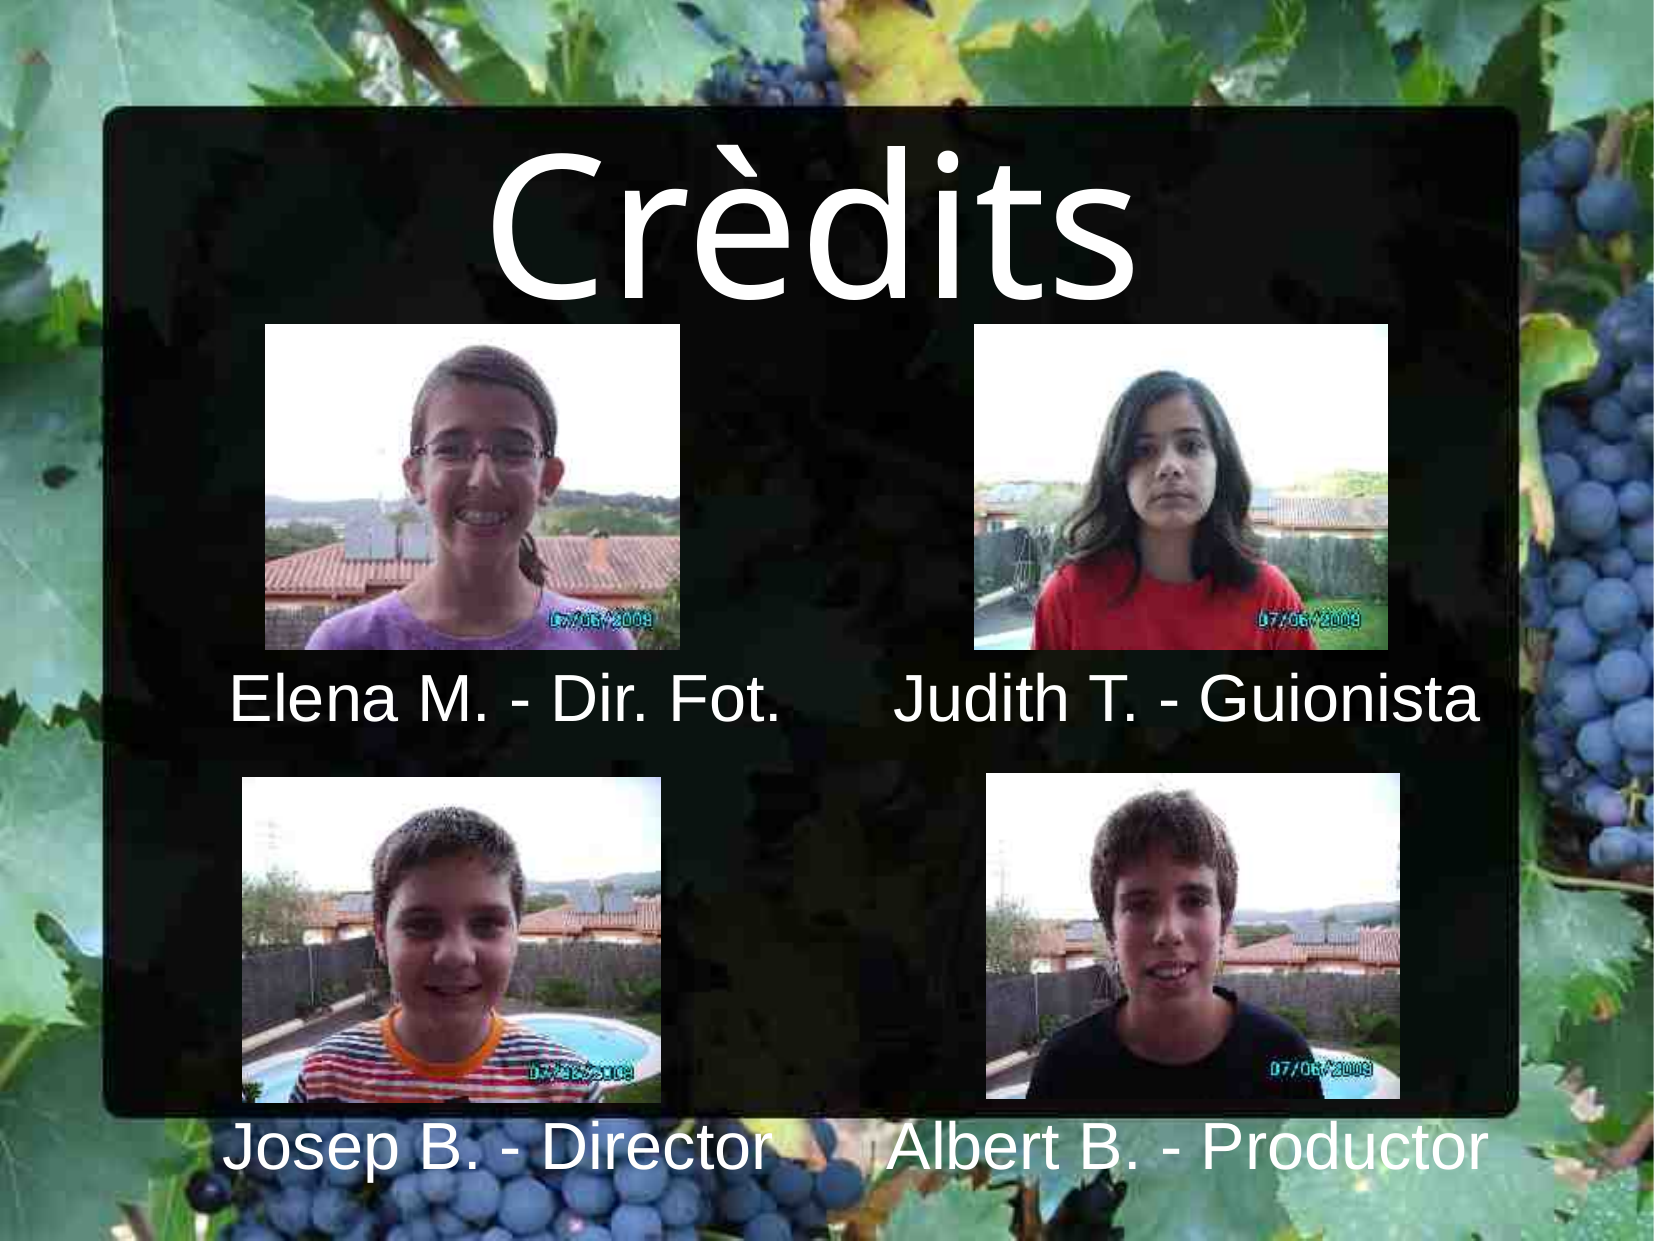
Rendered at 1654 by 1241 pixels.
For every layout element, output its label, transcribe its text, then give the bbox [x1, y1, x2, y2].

picture [0, 0, 1654, 1241]
subtitle Elena M. - Dir. Fot. Judith T. - Guionista Josep B. - Director Albert B. - Productor [118, 265, 1595, 1241]
title Crèdits [118, 117, 1506, 265]
